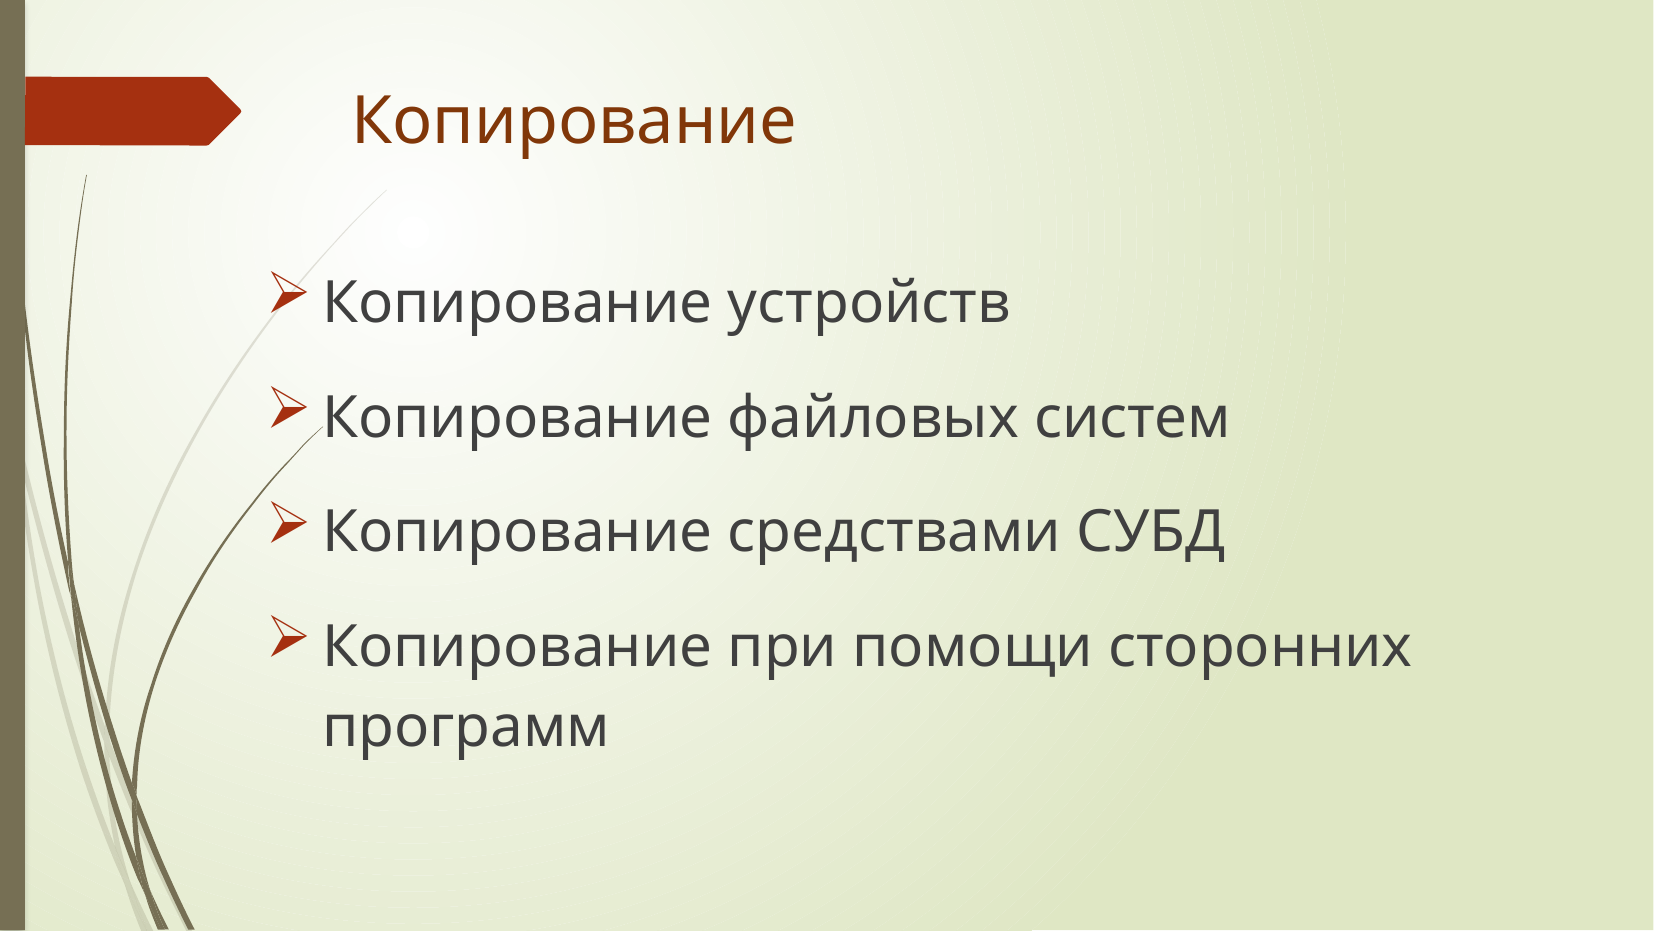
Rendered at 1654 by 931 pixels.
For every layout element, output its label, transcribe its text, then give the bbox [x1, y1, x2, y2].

text_box Копирование устройств Копирование файловых систем Копирование средствами СУБД Копирование при помощи сторонних программ [265, 259, 1595, 727]
title Копирование [351, 59, 1561, 178]
